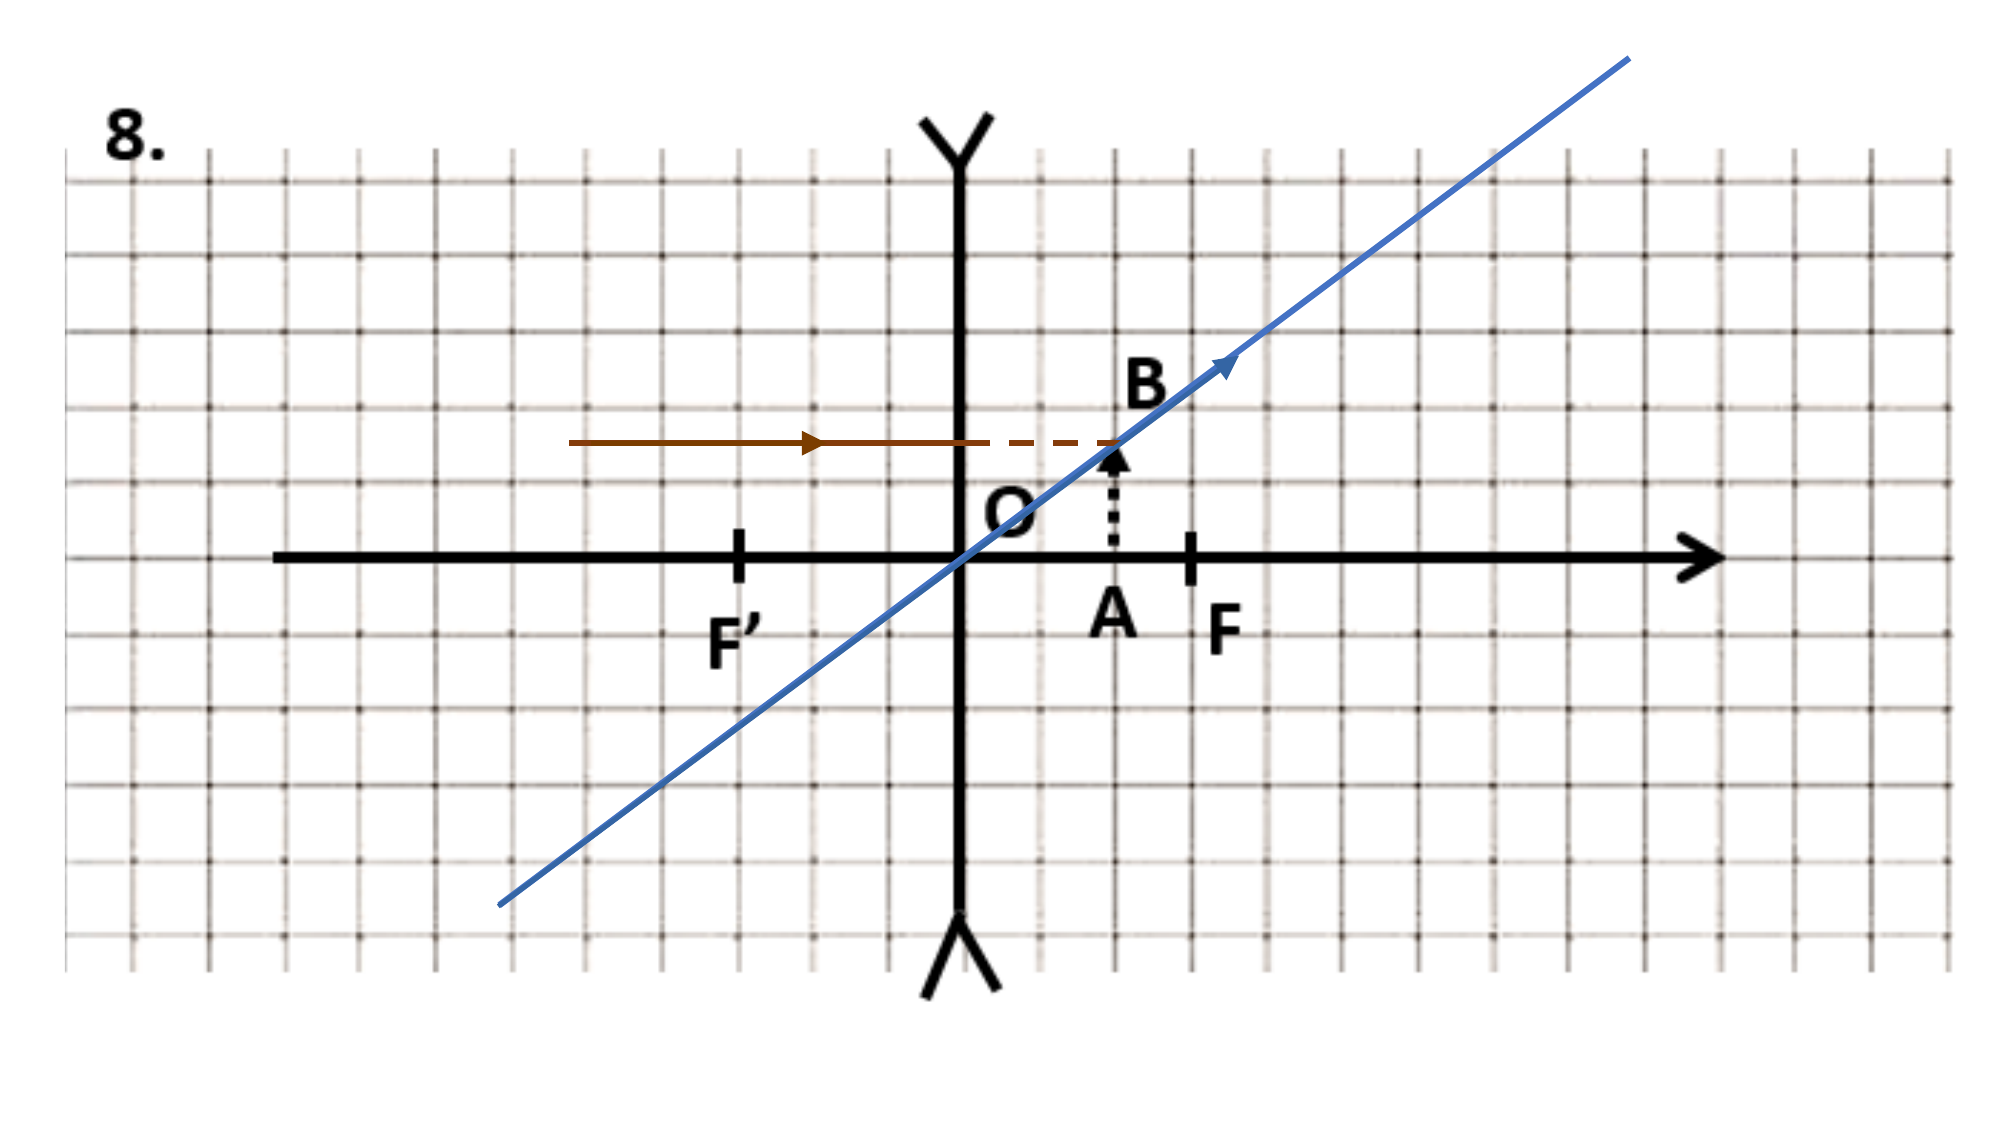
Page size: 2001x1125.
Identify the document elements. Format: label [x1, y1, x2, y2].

picture [64, 100, 1971, 1011]
